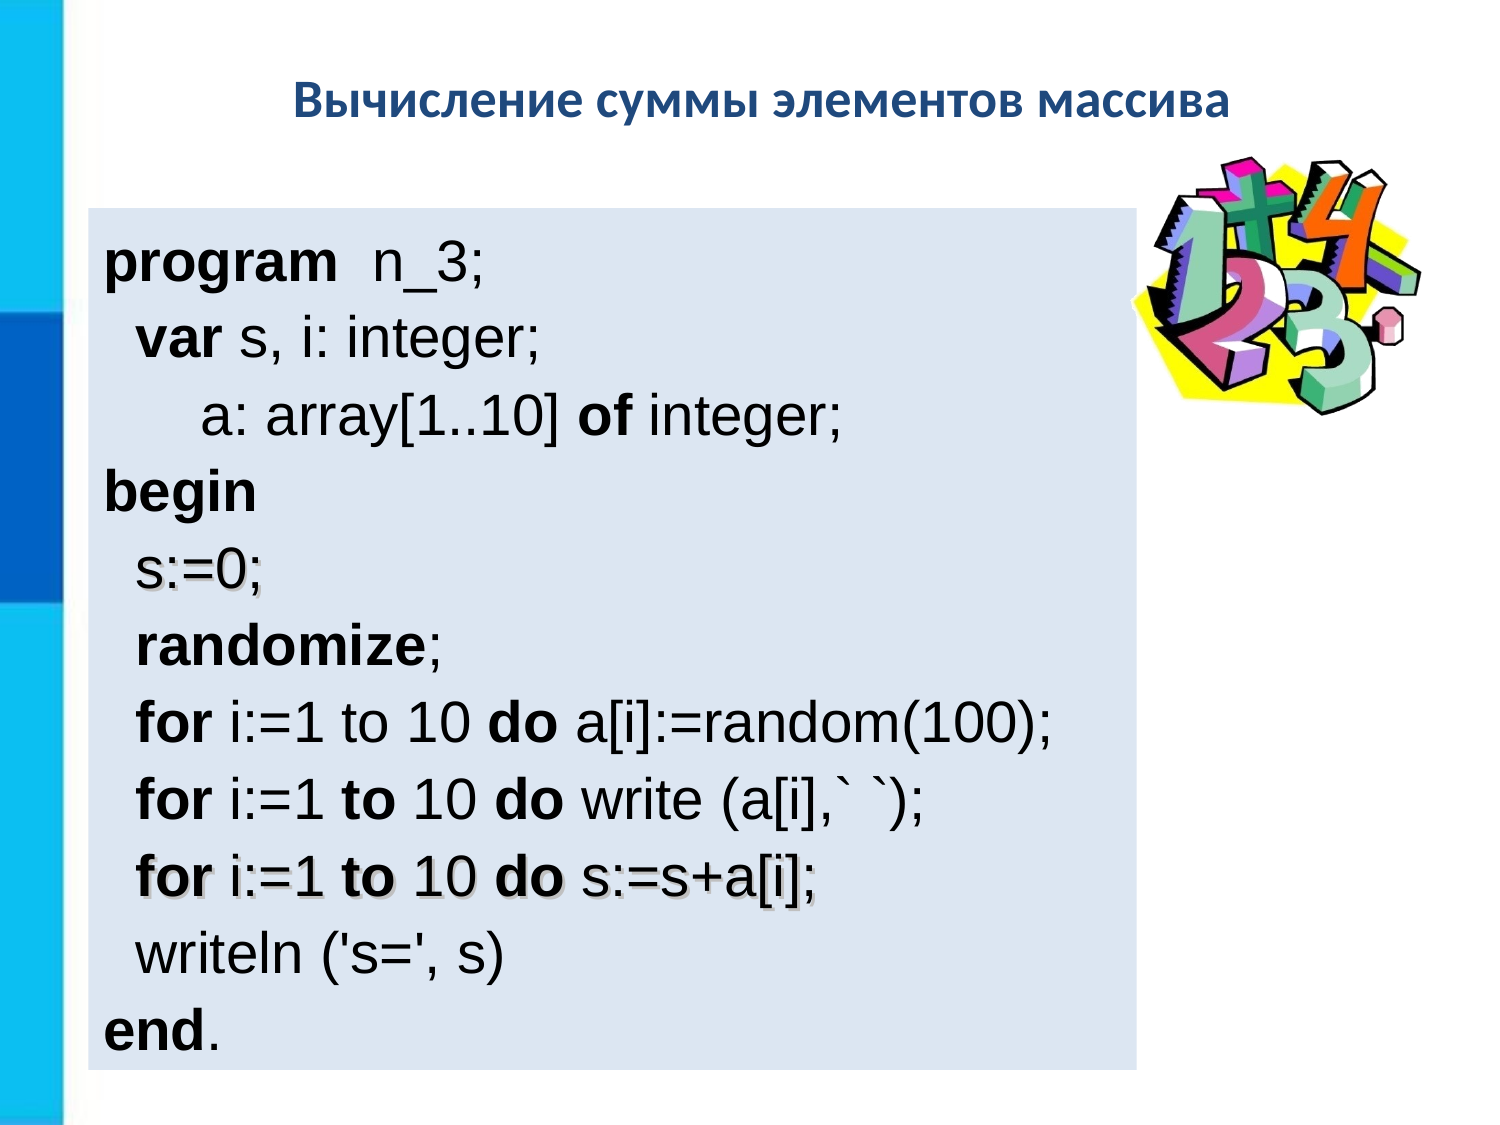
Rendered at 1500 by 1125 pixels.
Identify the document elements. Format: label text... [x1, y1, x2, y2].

picture [0, 0, 1500, 1125]
text_box Вычисление суммы элементов массива [100, 30, 1426, 173]
text_box program n_3; var s, i: integer; a: array[1..10] of integer; begin s:=0; randomize; for i:=1 to 10 do a[i]:=random(100); for i:=1 to 10 do write (a[i],` `); for i:=1 to 10 do s:=s+a[i]; writeln ('s=', s) end. [88, 208, 1137, 1070]
